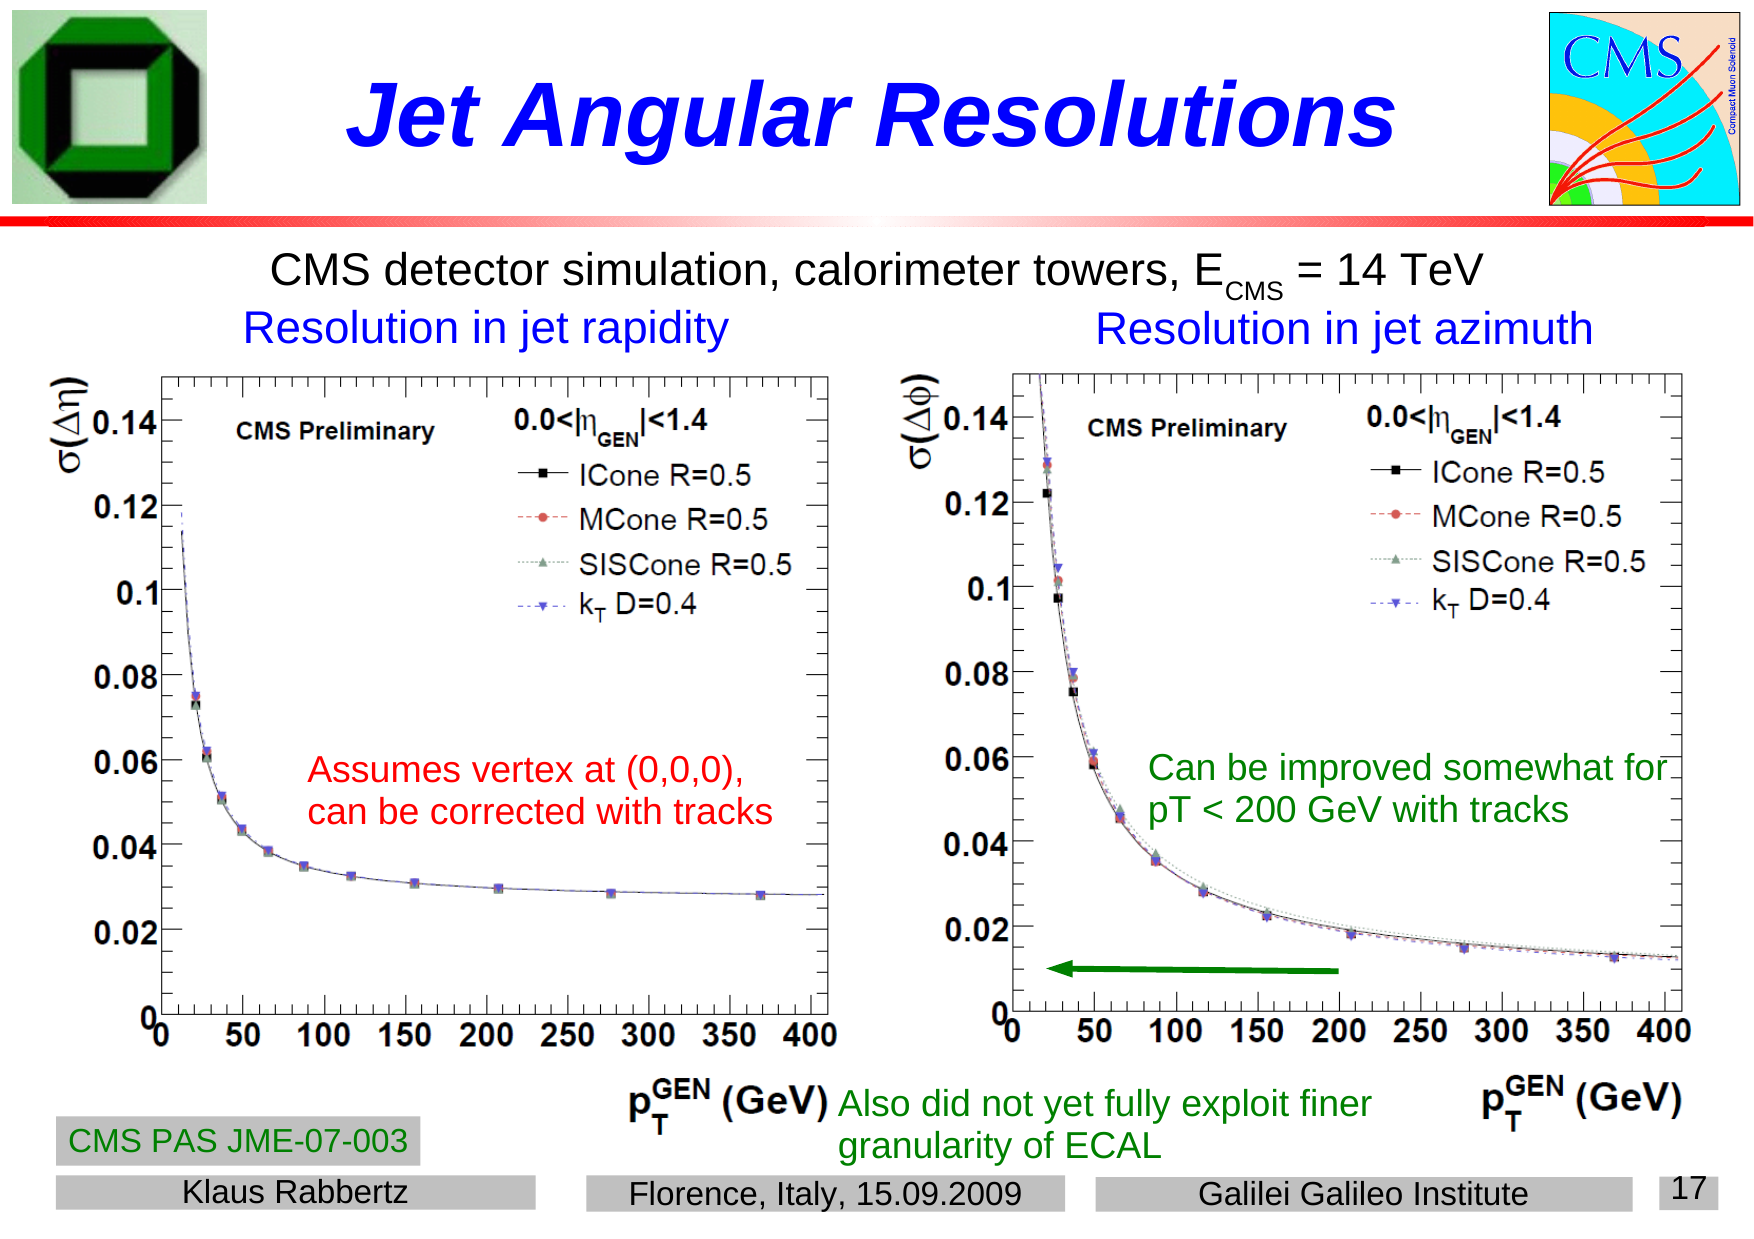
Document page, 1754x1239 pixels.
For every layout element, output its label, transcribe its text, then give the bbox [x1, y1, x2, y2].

text_box Assumes vertex at (0,0,0), can be corrected with tracks [295, 742, 785, 839]
title Jet Angular Resolutions [220, 27, 1525, 202]
text_box Resolution in jet rapidity [230, 295, 742, 359]
text_box Also did not yet fully exploit finer granularity of ECAL [826, 1076, 1384, 1173]
picture [1548, 11, 1741, 206]
text_box CMS detector simulation, calorimeter towers, ECMS = 14 TeV [257, 238, 1496, 312]
text_box CMS PAS JME-07-003 [56, 1116, 421, 1166]
picture [893, 365, 1693, 1138]
text_box Can be improved somewhat for pT < 200 GeV with tracks [1136, 740, 1680, 837]
picture [12, 10, 207, 204]
text_box Resolution in jet azimuth [1083, 297, 1607, 360]
picture [37, 368, 841, 1138]
